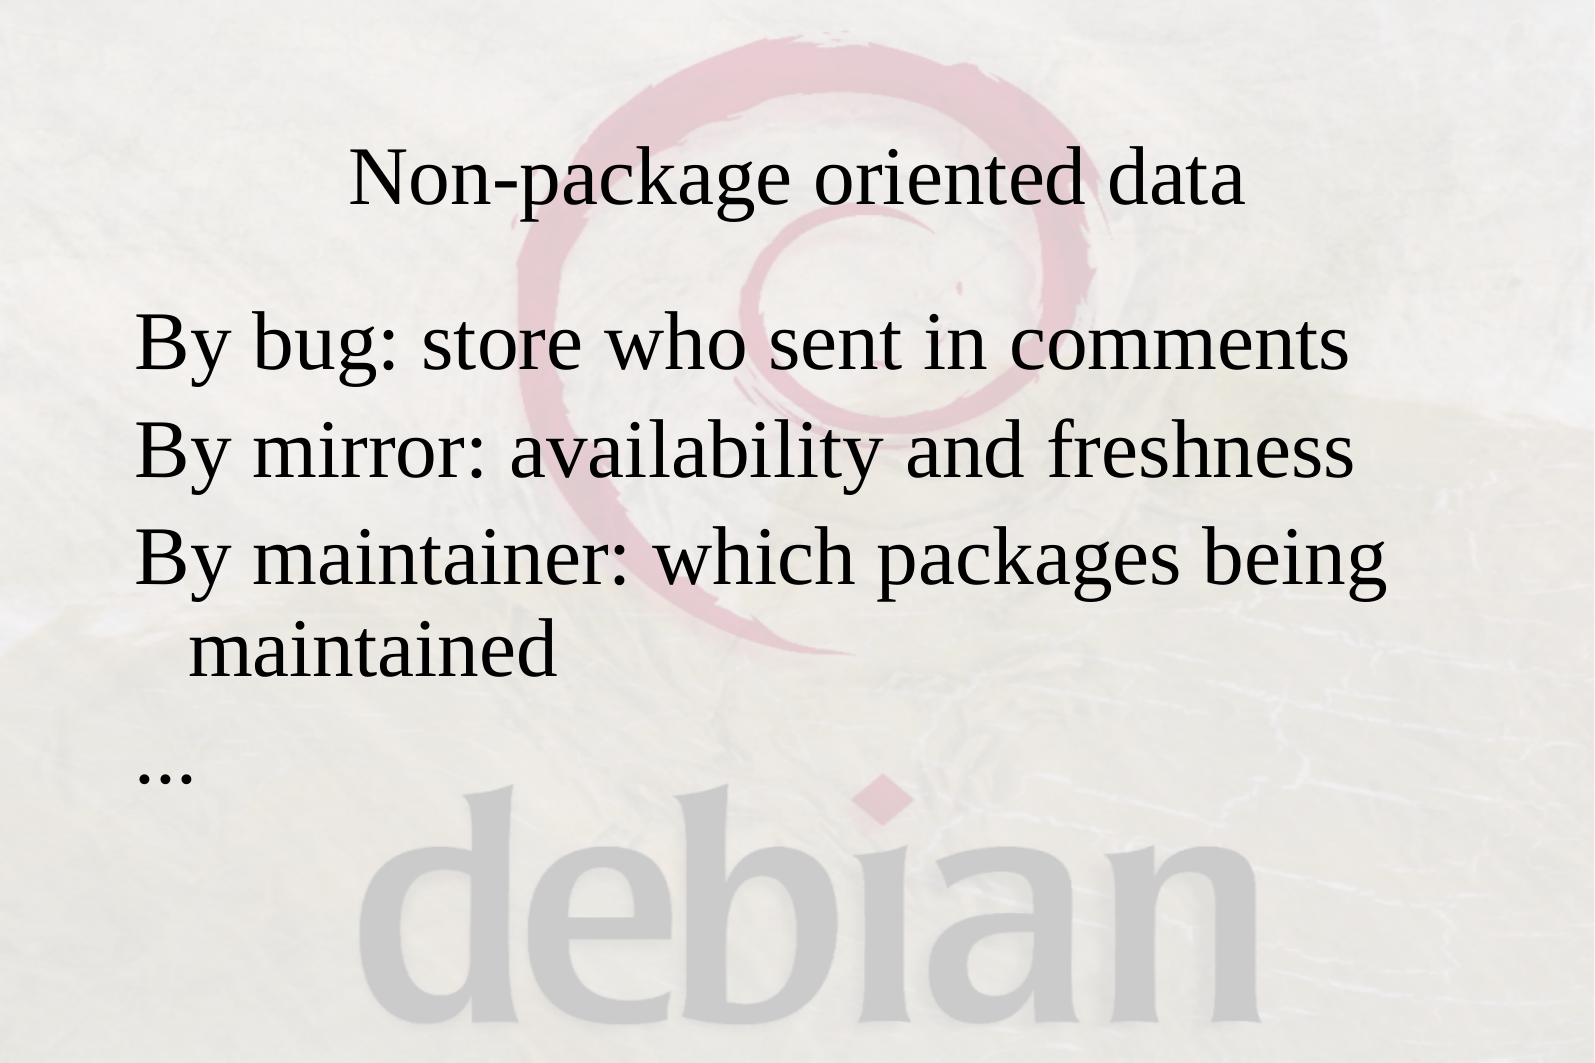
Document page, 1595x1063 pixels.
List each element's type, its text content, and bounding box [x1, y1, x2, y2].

list By bug: store who sent in comments By mirror: availability and freshness By maintainer: which packages being maintained ... [117, 295, 1479, 1020]
picture [0, 0, 1595, 1063]
title Non-package oriented data [117, 88, 1479, 266]
